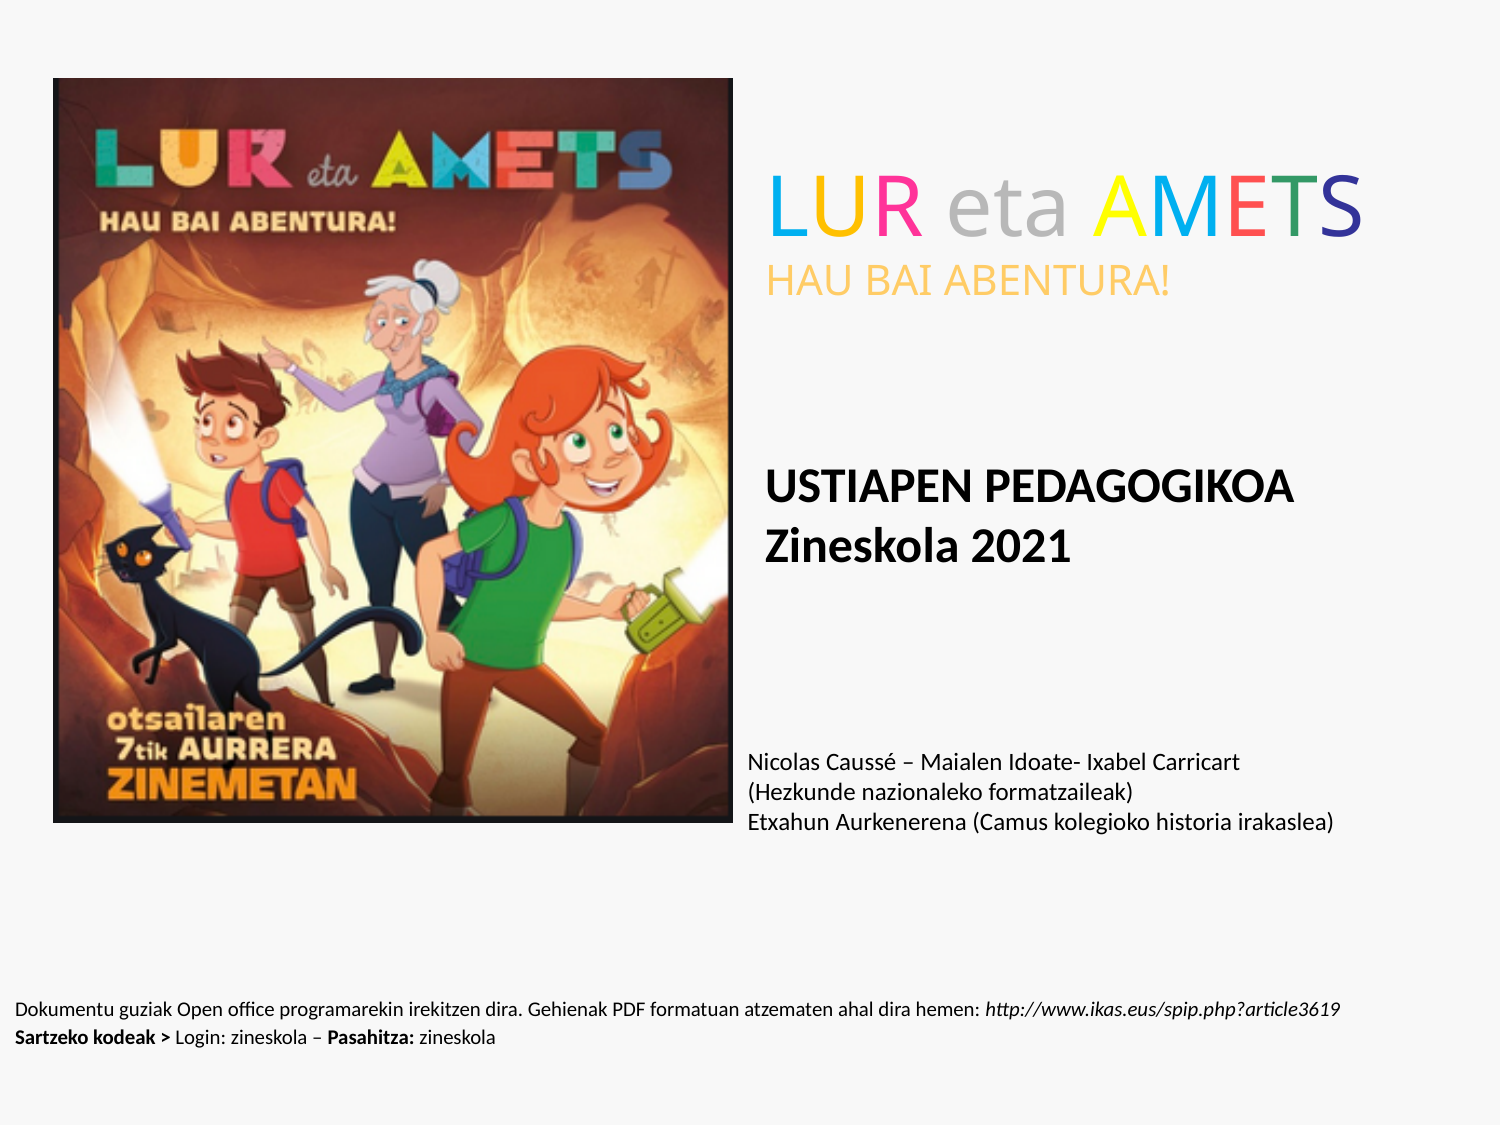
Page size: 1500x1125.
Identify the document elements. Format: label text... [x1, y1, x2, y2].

subtitle Dokumentu guziak Open office programarekin irekitzen dira. Gehienak PDF formatuan atzematen ahal dira hemen: http://www.ikas.eus/spip.php?article3619 Sartzeko kodeak > Login: zineskola – Pasahitza: zineskola [0, 987, 1500, 1071]
text_box Nicolas Caussé – Maialen Idoate- Ixabel Carricart (Hezkunde nazionaleko formatzaileak) Etxahun Aurkenerena (Camus kolegioko historia irakaslea) [732, 669, 1500, 911]
picture [53, 78, 733, 823]
text_box USTIAPEN PEDAGOGIKOA Zineskola 2021 [750, 391, 1365, 633]
title LUR eta AMETS HAU BAI ABENTURA! [750, 101, 1400, 355]
